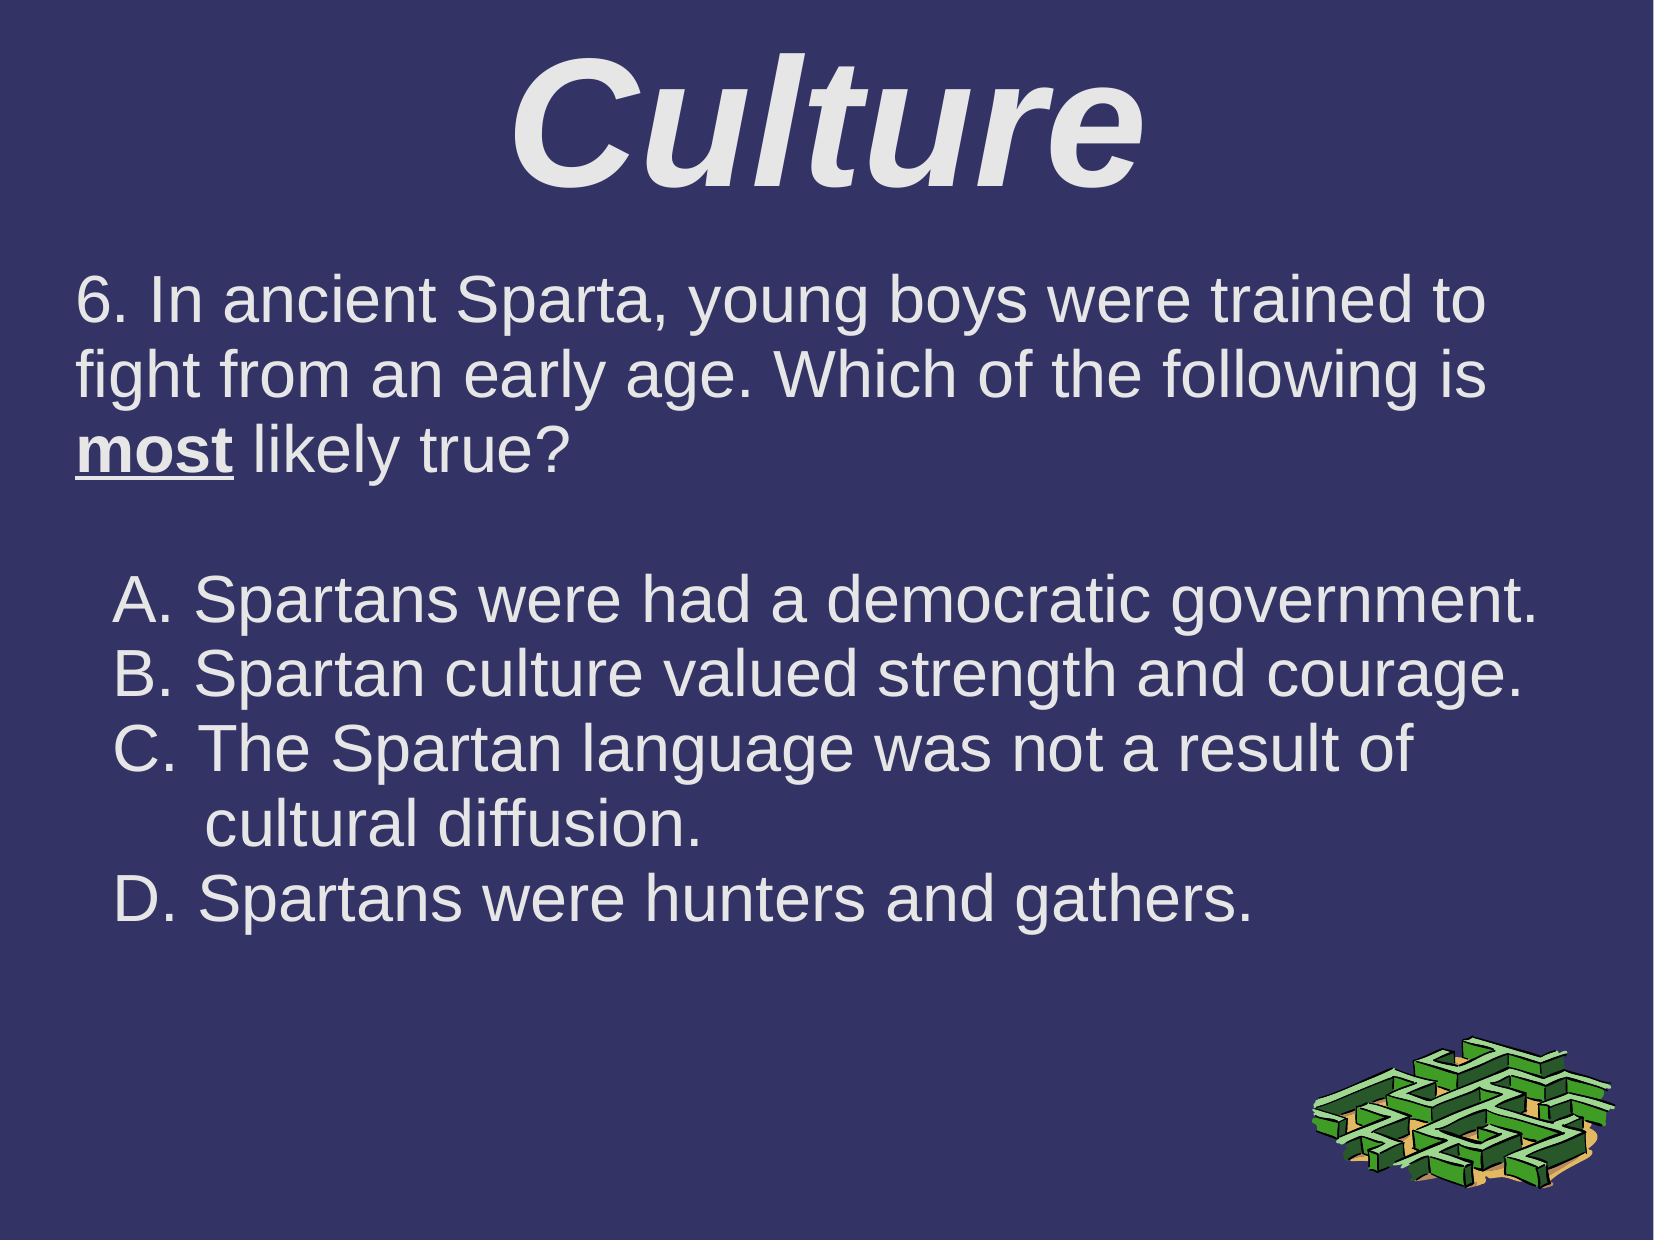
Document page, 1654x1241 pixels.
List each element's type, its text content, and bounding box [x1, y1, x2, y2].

list 6. In ancient Sparta, young boys were trained to fight from an early age. Which of the following is most likely true? A. Spartans were had a democratic government. B. Spartan culture valued strength and courage. C. The Spartan language was not a result of cultural diffusion. D. Spartans were hunters and gathers. [75, 262, 1570, 1147]
title Culture [121, 19, 1534, 227]
